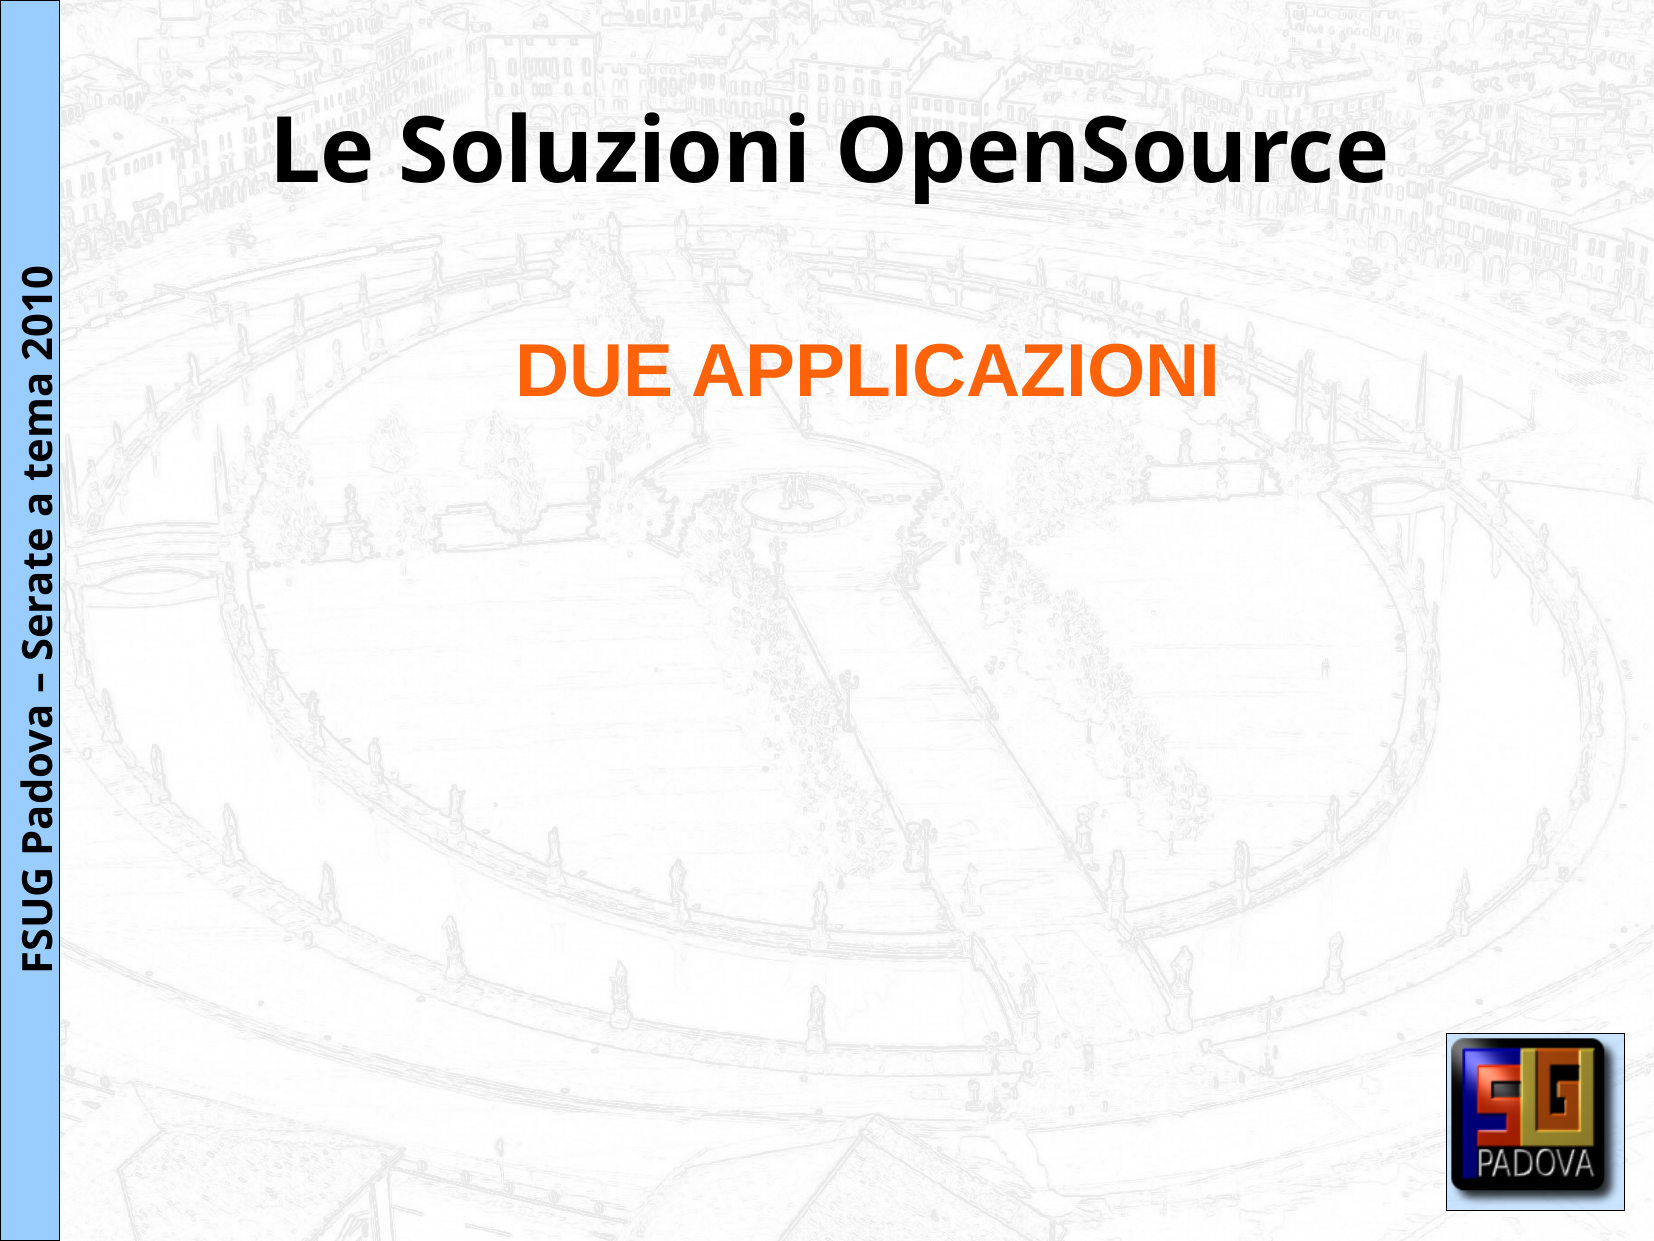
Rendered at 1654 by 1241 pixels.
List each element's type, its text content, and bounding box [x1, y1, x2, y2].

list DUE APPLICAZIONI [88, 214, 1577, 1034]
text_box FSUG Padova – Serate a tema 2010 [0, 0, 60, 1241]
picture [60, 0, 1654, 1241]
title Le Soluzioni OpenSource [88, 56, 1571, 214]
